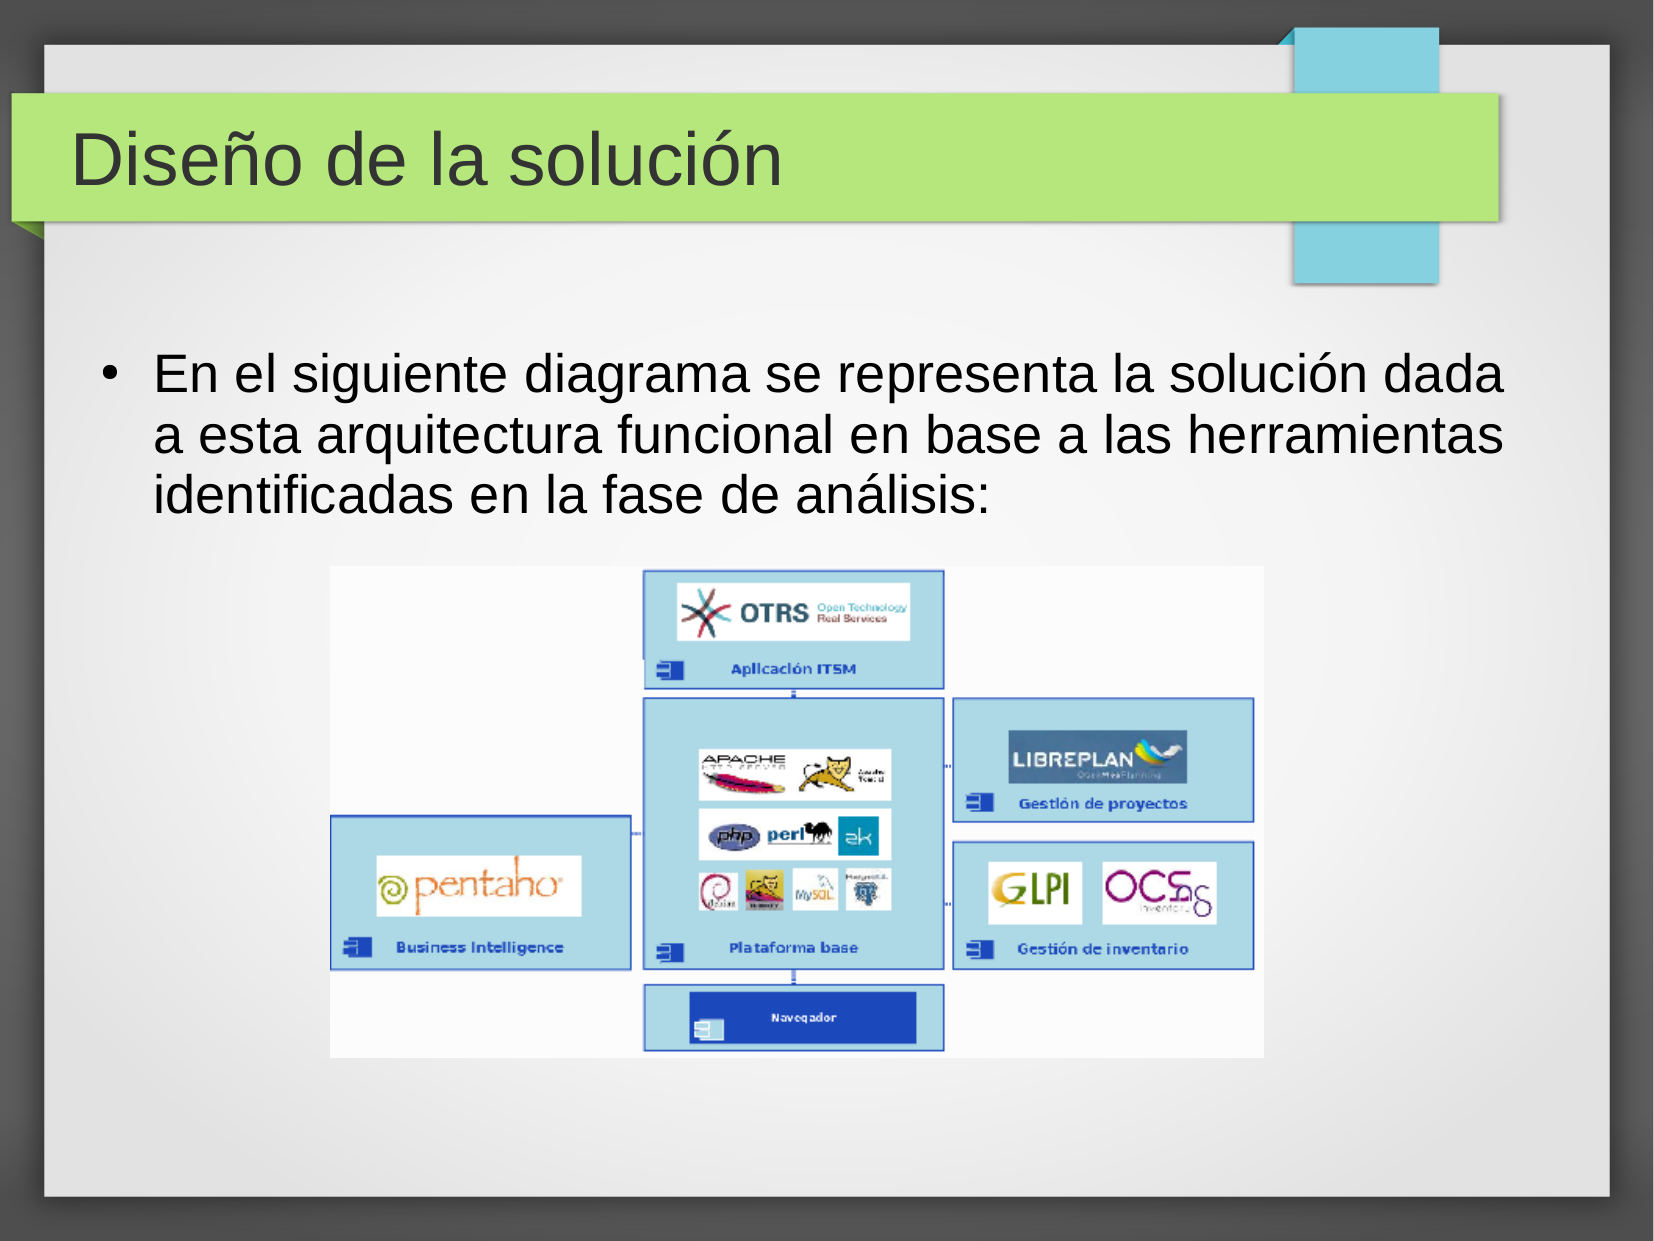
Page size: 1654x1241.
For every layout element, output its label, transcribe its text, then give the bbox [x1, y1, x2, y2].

list En el siguiente diagrama se representa la solución dada a esta arquitectura funcional en base a las herramientas identificadas en la fase de análisis: [82, 343, 1538, 1063]
title Diseño de la solución [70, 106, 1229, 213]
picture [0, 0, 1654, 1241]
